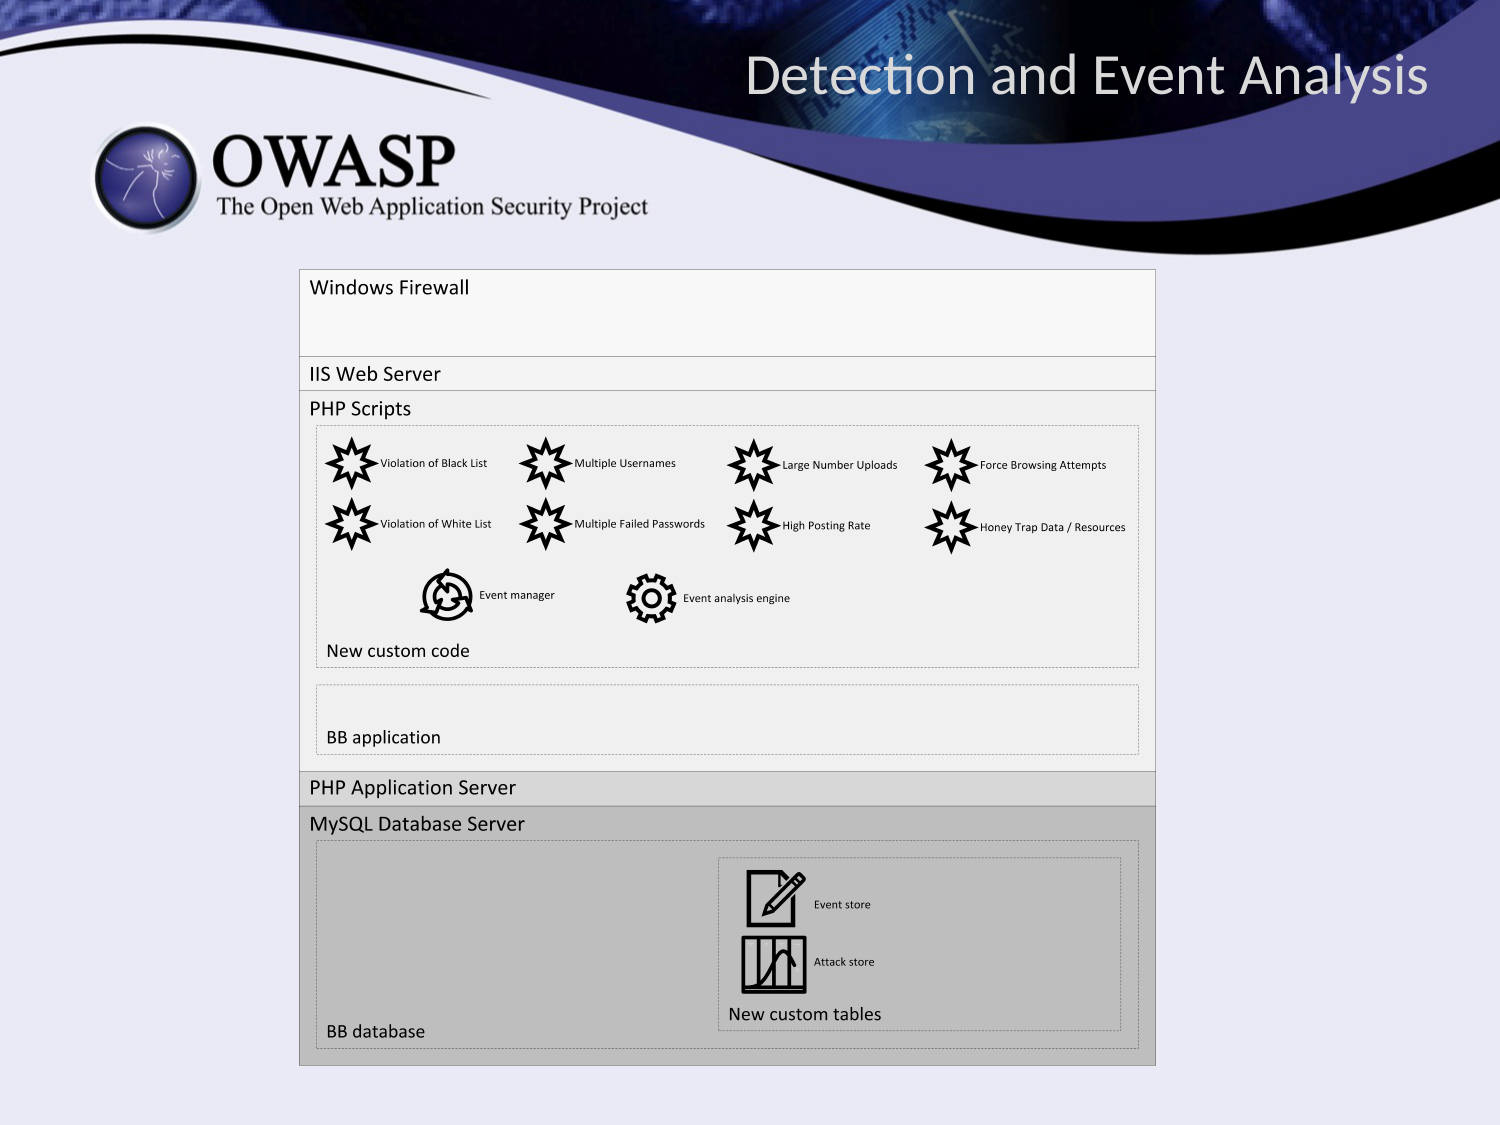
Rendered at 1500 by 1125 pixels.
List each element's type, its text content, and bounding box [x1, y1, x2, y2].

title Detection and Event Analysis [699, 0, 1476, 149]
picture [0, 0, 1500, 1125]
